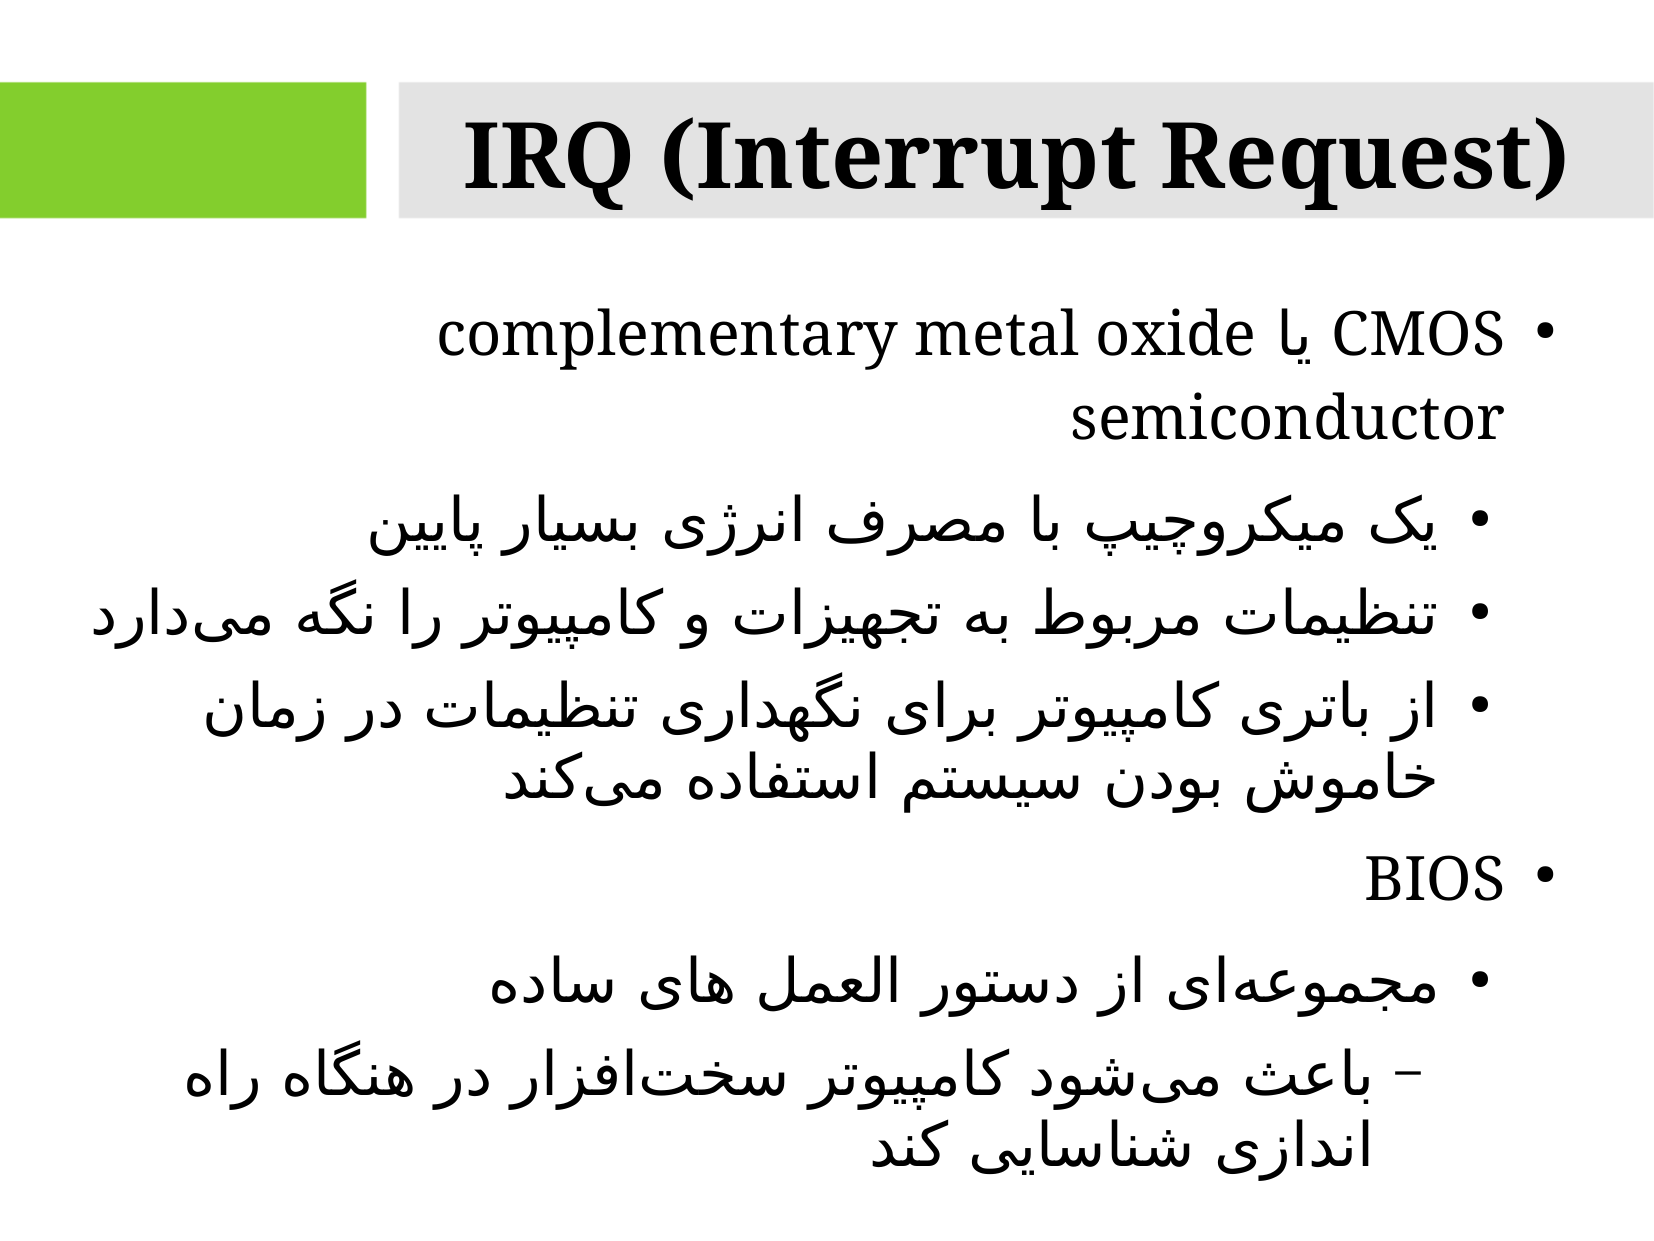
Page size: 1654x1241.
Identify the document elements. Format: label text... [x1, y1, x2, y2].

picture [0, 0, 1654, 1241]
title IRQ (Interrupt Request) [82, 49, 1571, 257]
list CMOS یا complementary metal oxide semiconductor یک میکروچیپ با مصرف انرژی بسیار پایین تنظیمات مربوط به تجهیزات و کامپیوتر را نگه می‌دارد از باتری کامپیوتر برای نگهداری تنظیمات در زمان خاموش بودن سیستم استفاده می‌کند BIOS مجموعه‌ای از دستور العمل های ساده باعث می‌شود کامپیوتر سخت‌افزار در هنگاه راه اندازی شناسایی کند [82, 290, 1571, 1182]
